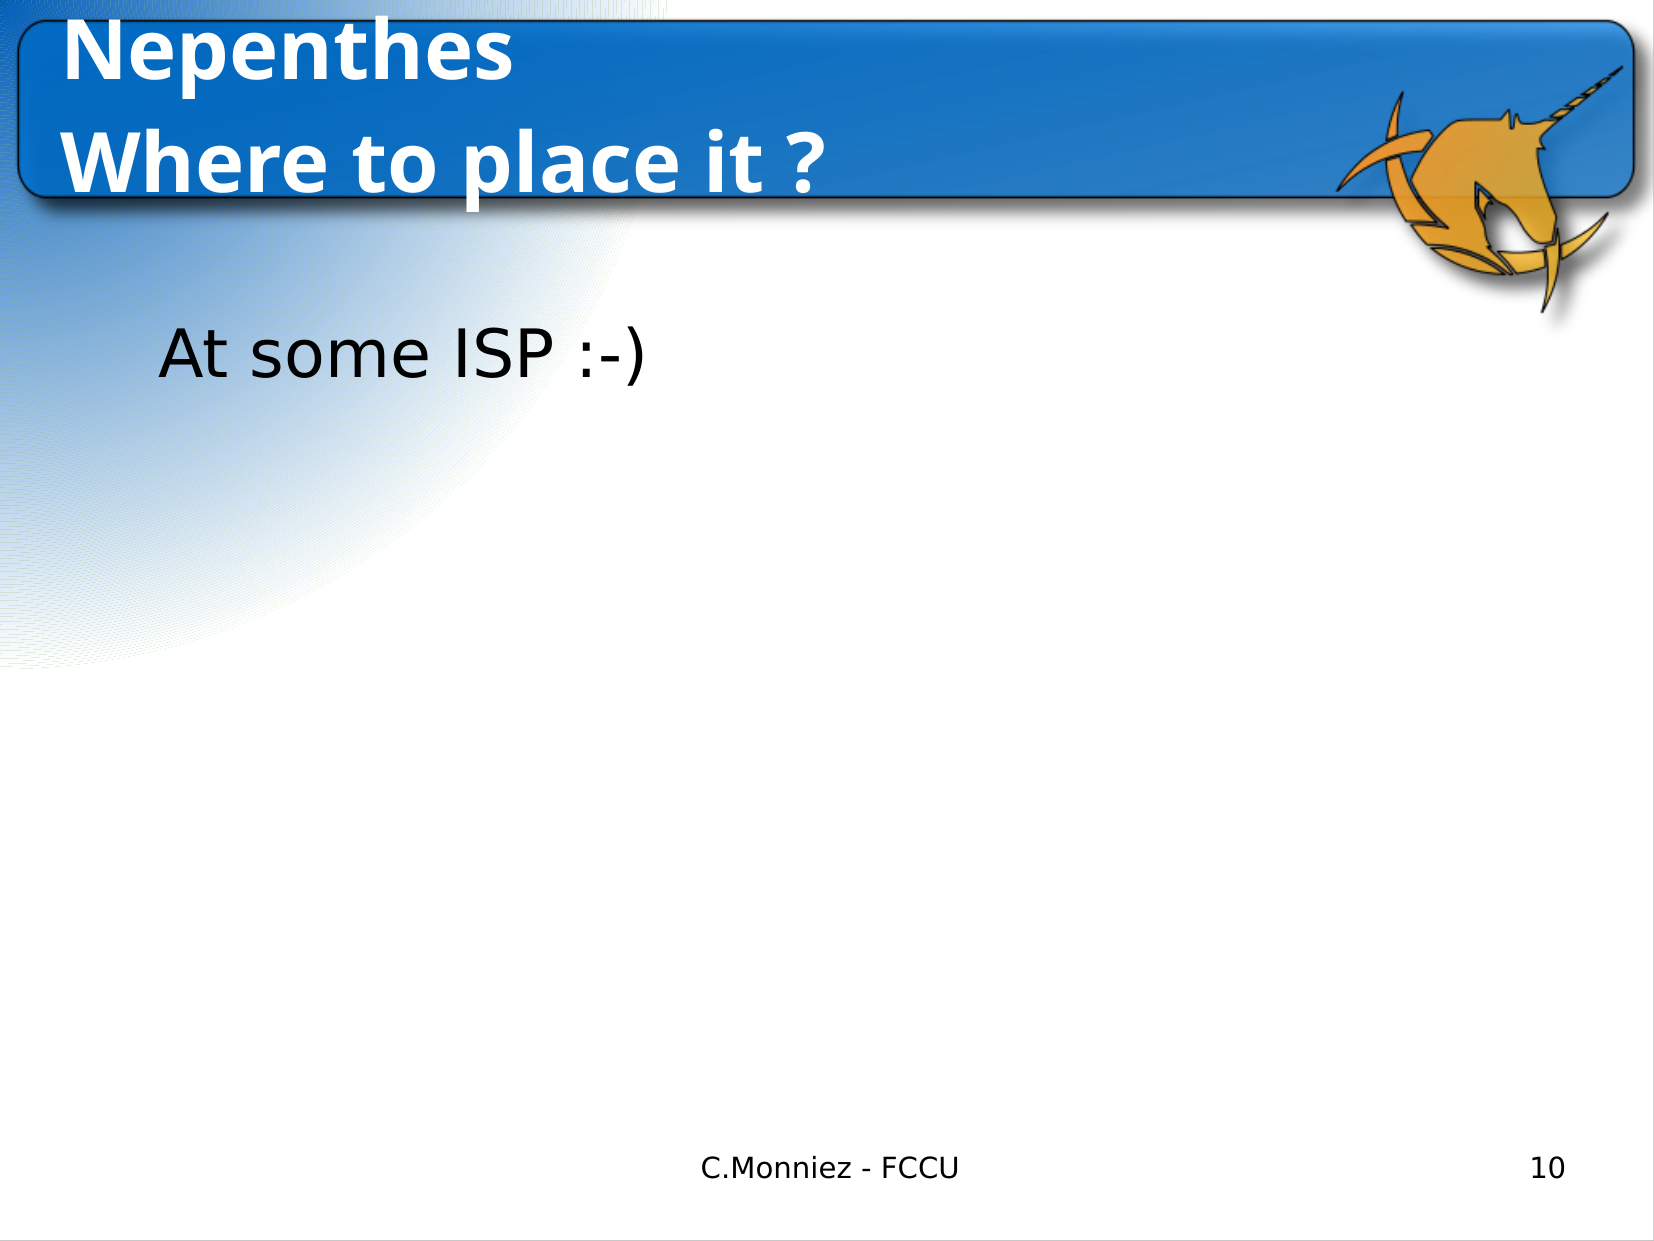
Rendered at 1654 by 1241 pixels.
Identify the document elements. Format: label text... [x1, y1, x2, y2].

title Nepenthes Where to place it ? [59, 0, 1388, 208]
picture [0, 0, 1654, 1241]
list At some ISP :-) [140, 315, 1629, 1120]
